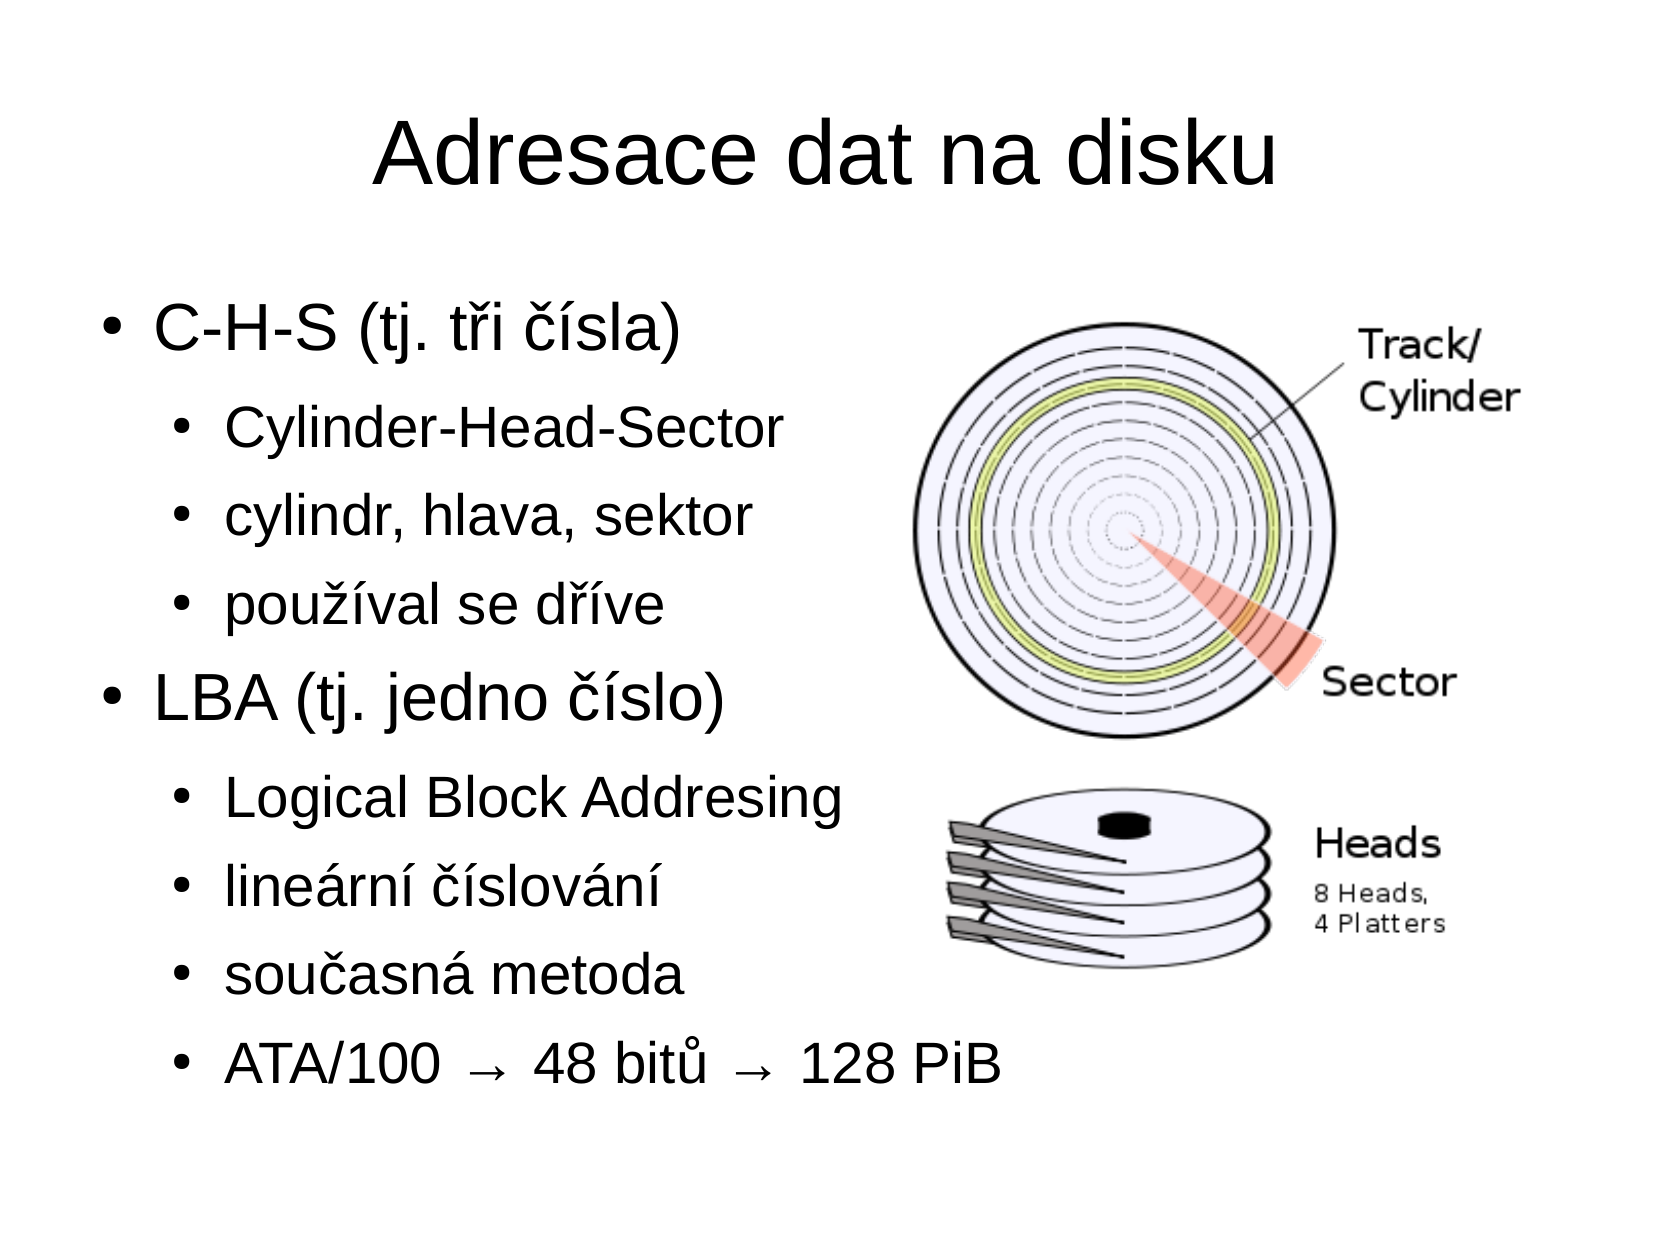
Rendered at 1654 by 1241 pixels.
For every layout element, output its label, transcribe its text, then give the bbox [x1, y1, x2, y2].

picture [856, 250, 1595, 1034]
title Adresace dat na disku [82, 56, 1571, 250]
list C-H-S (tj. tři čísla) Cylinder-Head-Sector cylindr, hlava, sektor používal se dříve LBA (tj. jedno číslo) Logical Block Addresing lineární číslování současná metoda ATA/100 → 48 bitů → 128 PiB [82, 290, 1571, 1096]
